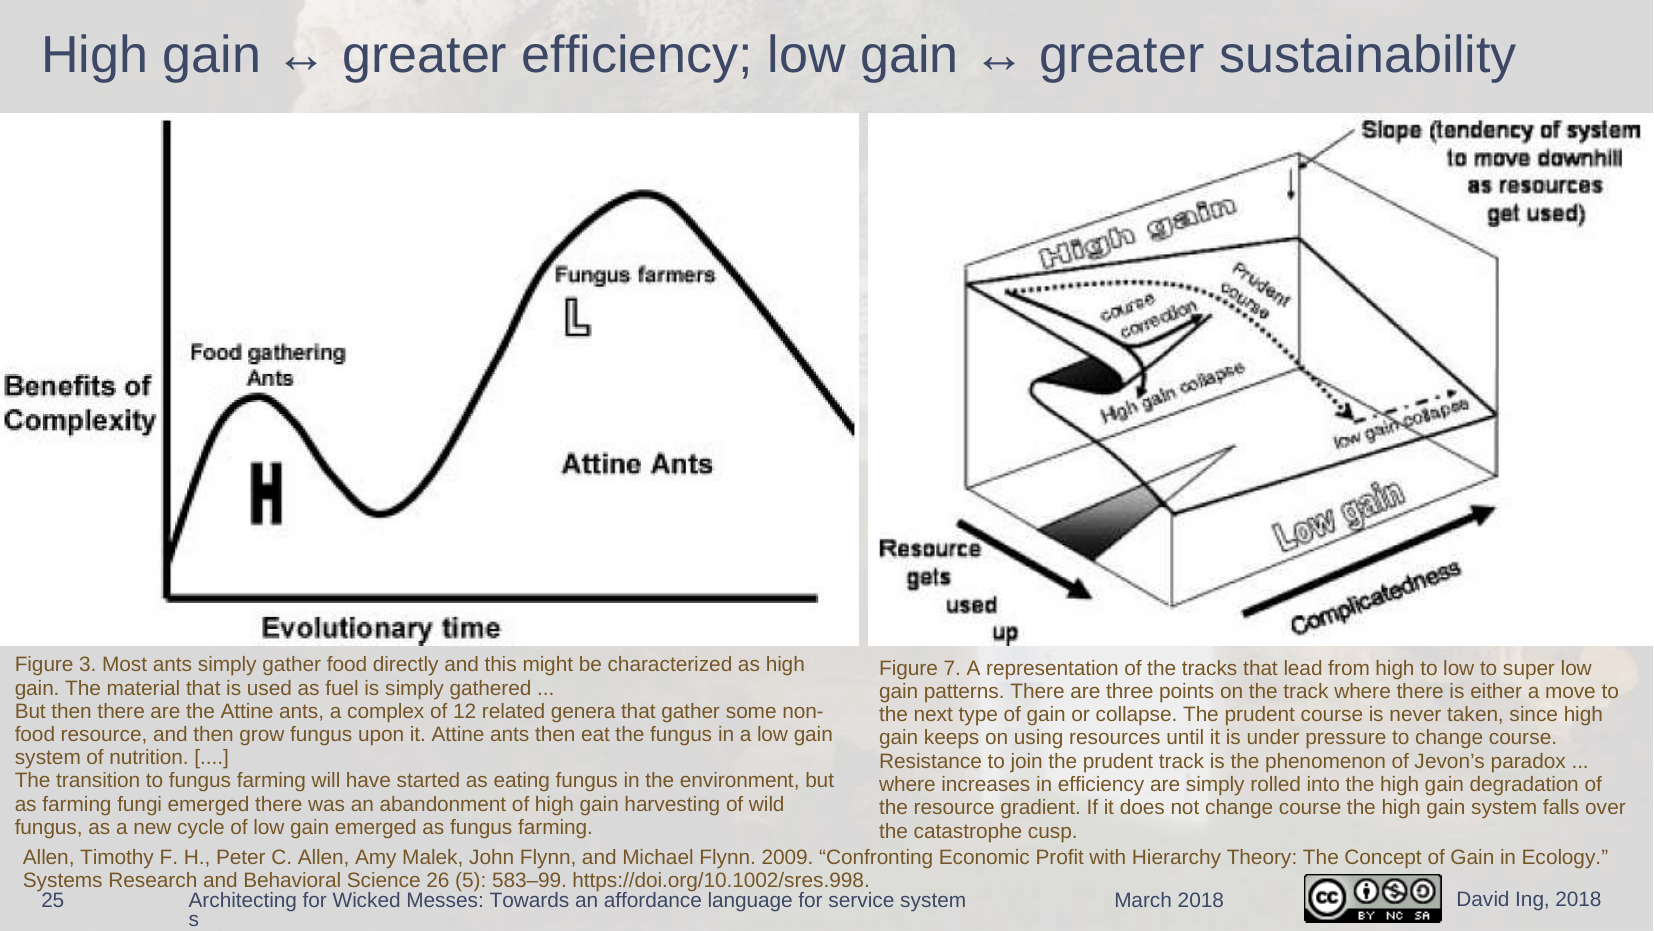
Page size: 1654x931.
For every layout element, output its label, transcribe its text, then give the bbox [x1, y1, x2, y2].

text_box Figure 3. Most ants simply gather food directly and this might be characterized as high gain. The material that is used as fuel is simply gathered ... But then there are the Attine ants, a complex of 12 related genera that gather some non-food resource, and then grow fungus upon it. Attine ants then eat the fungus in a low gain system of nutrition. [....] The transition to fungus farming will have started as eating fungus in the environment, but as farming fungi emerged there was an abandonment of high gain harvesting of wild fungus, as a new cycle of low gain emerged as fungus farming. [0, 645, 858, 847]
text_box Solving for the optimal Problem solution involves analysis, research employing quantitative methods seeking optimal outcomes. Unfortunately, as conditions change, problems frequently do not remain solved or resolved but reappear, and usually in more complex forms. Furthermore, every solution and resolution generates new problems, ones that tend to be more complex than the ones solved or resolved. [0, 0, 1653, 113]
title High gain ↔ greater efficiency; low gain ↔ greater sustainability [41, 30, 1613, 126]
picture [868, 113, 1654, 646]
picture [1304, 900, 1442, 923]
text_box Allen, Timothy F. H., Peter C. Allen, Amy Malek, John Flynn, and Michael Flynn. 2009. “Confronting Economic Profit with Hierarchy Theory: The Concept of Gain in Ecology.” Systems Research and Behavioral Science 26 (5): 583–99. https://doi.org/10.1002/sres.998. [8, 838, 1624, 900]
text_box Figure 7. A representation of the tracks that lead from high to low to super low gain patterns. There are three points on the track where there is either a move to the next type of gain or collapse. The prudent course is never taken, since high gain keeps on using resources until it is under pressure to change course. Resistance to join the prudent track is the phenomenon of Jevon’s paradox ... where increases in efficiency are simply rolled into the high gain degradation of the resource gradient. If it does not change course the high gain system falls over the catastrophe cusp. [864, 649, 1649, 850]
picture [0, 113, 859, 646]
text_box Solving for the optimal Problem solution involves analysis, research employing quantitative methods seeking optimal outcomes. Unfortunately, as conditions change, problems frequently do not remain solved or resolved but reappear, and usually in more complex forms. Furthermore, every solution and resolution generates new problems, ones that tend to be more complex than the ones solved or resolved. [0, 126, 1653, 931]
